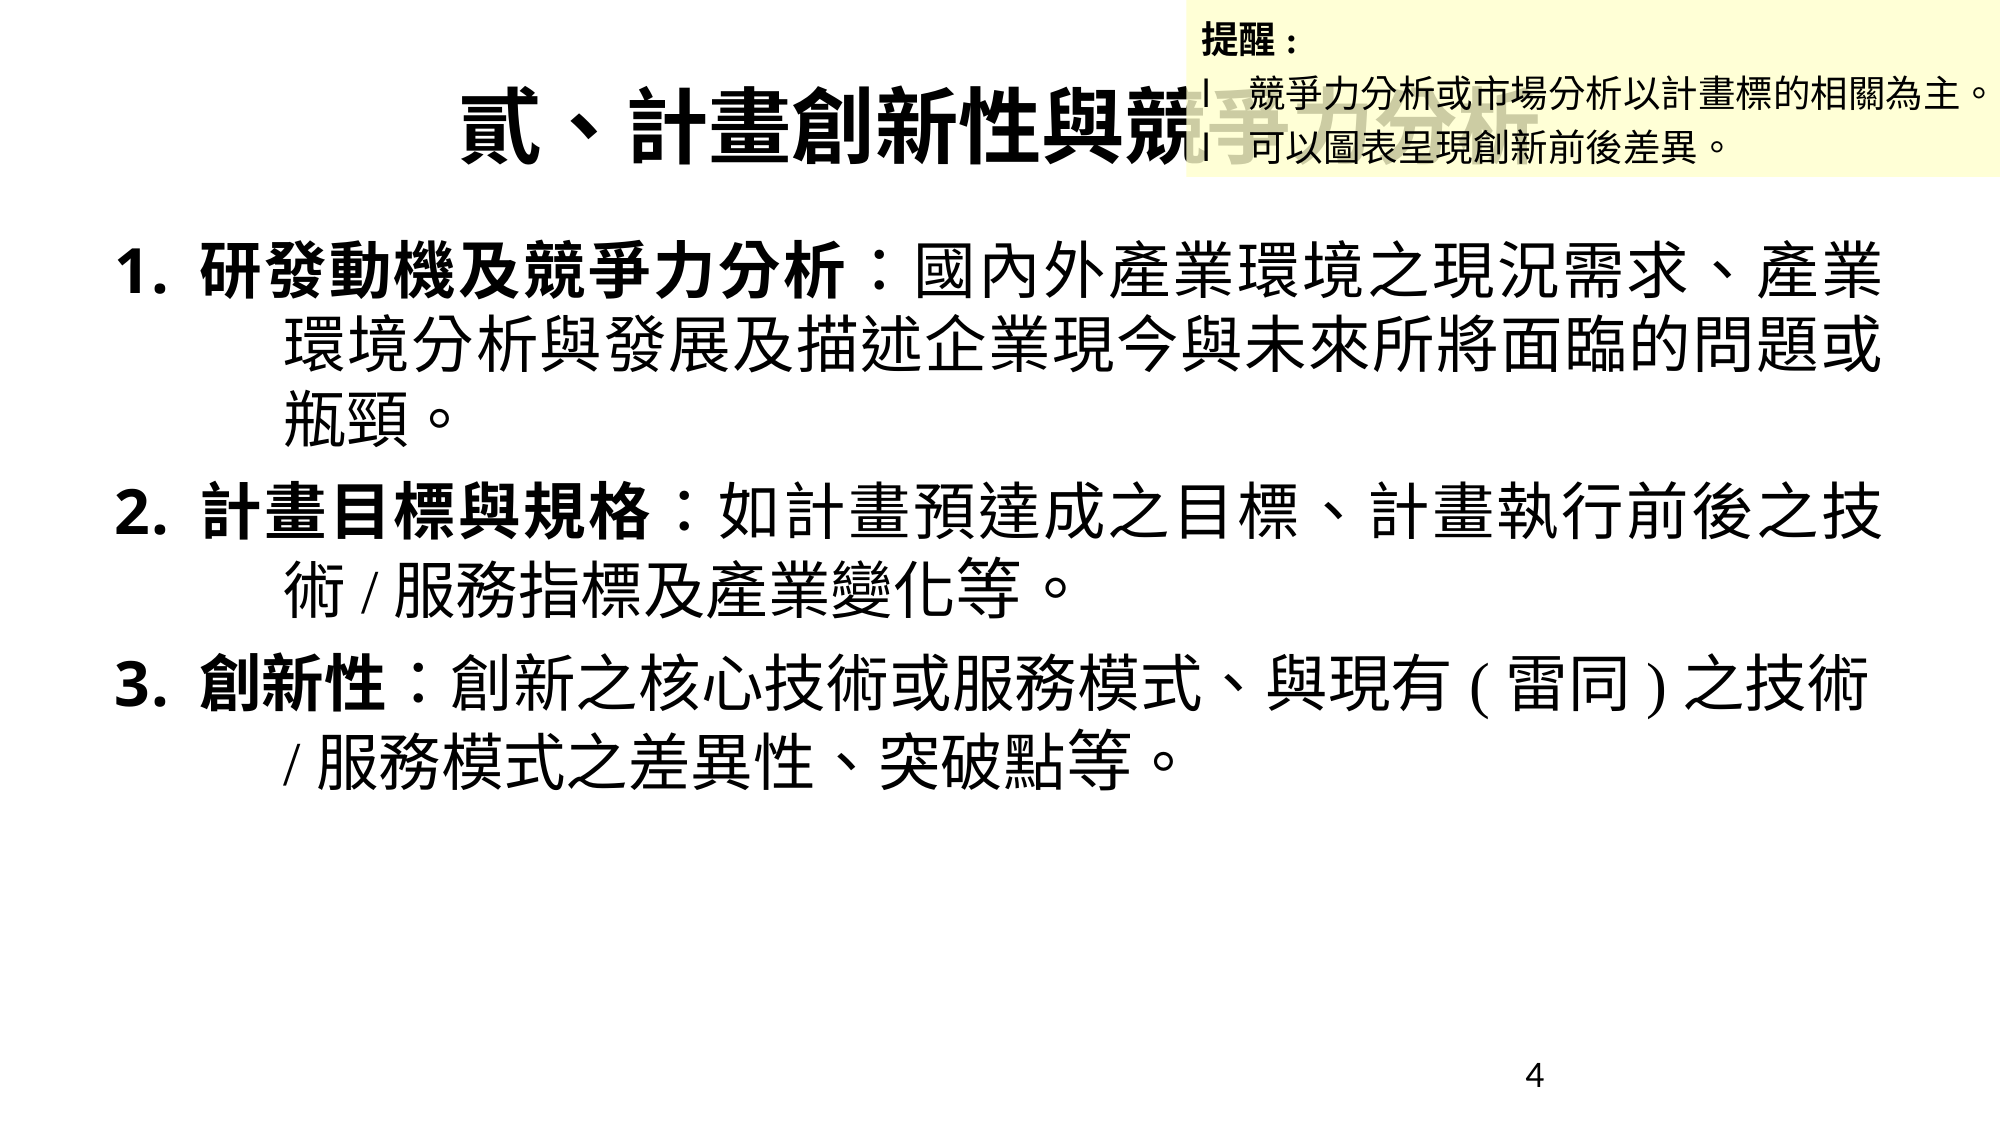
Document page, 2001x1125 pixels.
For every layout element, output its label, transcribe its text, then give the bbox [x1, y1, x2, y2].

list 研發動機及競爭力分析：國內外產業環境之現況需求、產業環境分析與發展及描述企業現今與未來所將面臨的問題或瓶頸。 計畫目標與規格：如計畫預達成之目標、計畫執行前後之技術/服務指標及產業變化等。 創新性：創新之核心技術或服務模式、與現有(雷同)之技術/服務模式之差異性、突破點等。 [99, 381, 1900, 973]
text_box 4 [1510, 1042, 1977, 1103]
text_box 提醒: 競爭力分析或市場分析以計畫標的相關為主。 可以圖表呈現創新前後差異。 [1186, 0, 2000, 177]
title 貳、計畫創新性與競爭力分析 [99, 153, 1900, 312]
